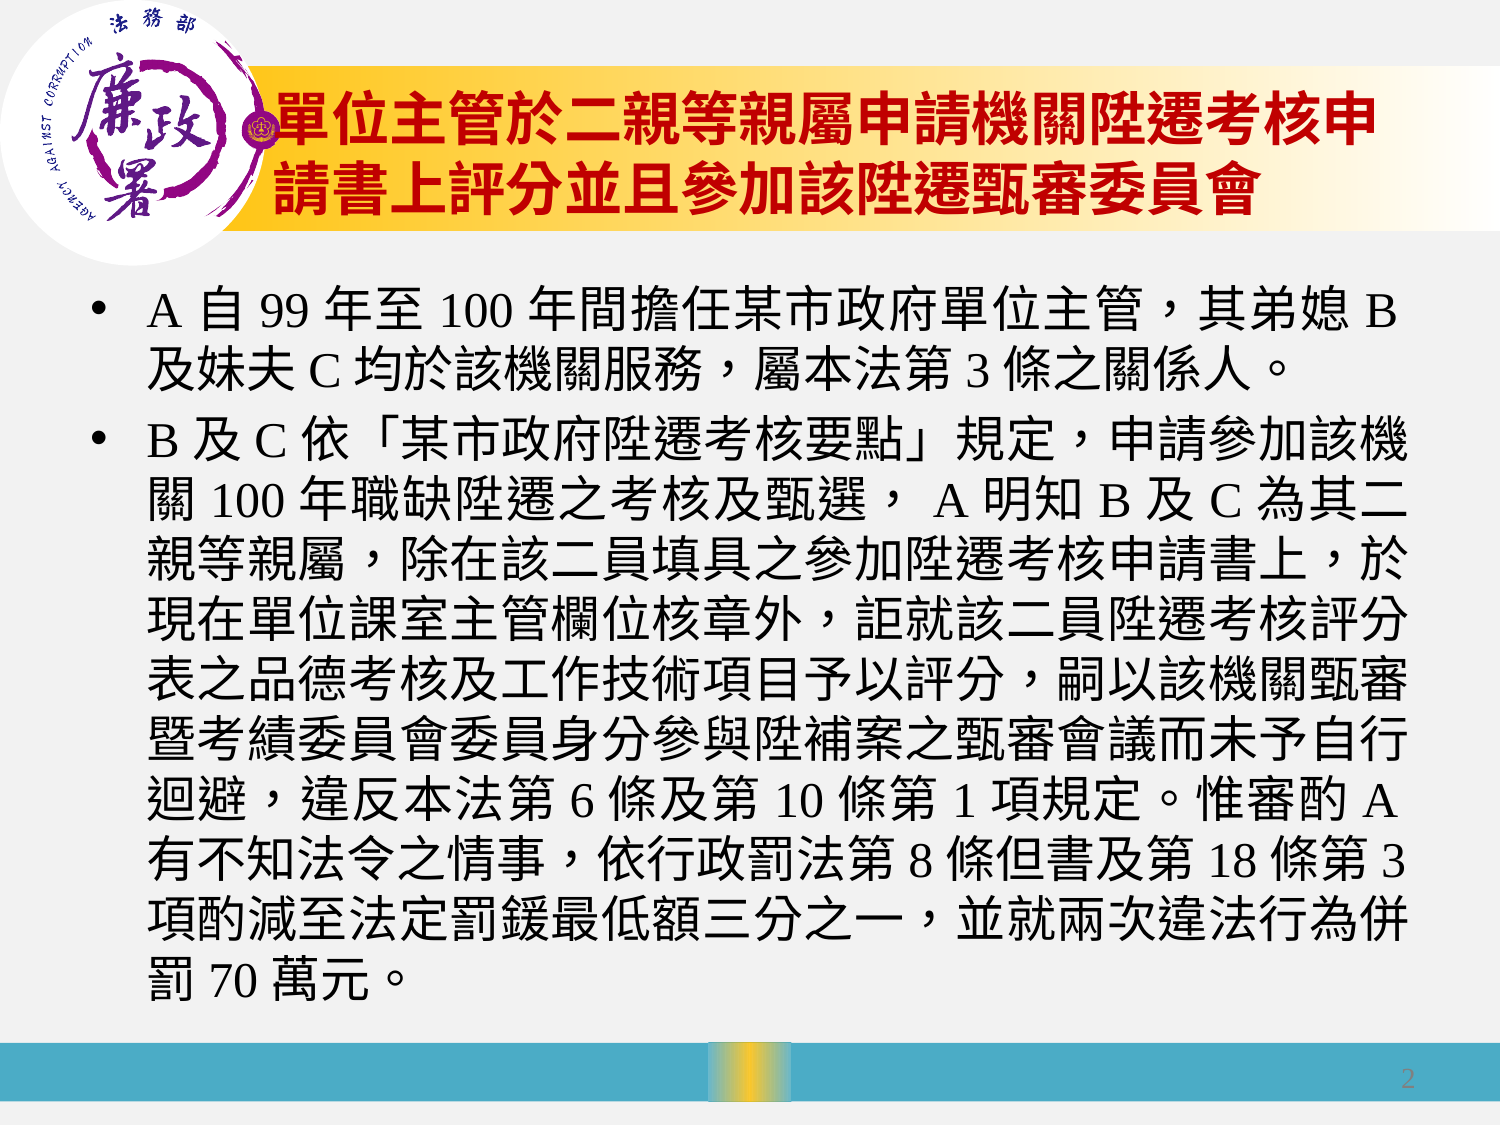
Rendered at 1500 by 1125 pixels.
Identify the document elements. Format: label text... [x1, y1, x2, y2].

title 單位主管於二親等親屬申請機關陞遷考核申請書上評分並且參加該陞遷甄審委員會 [257, 70, 1425, 235]
list A自99年至100年間擔任某市政府單位主管，其弟媳B及妹夫C均於該機關服務，屬本法第3條之關係人。 B及C依「某市政府陞遷考核要點」規定，申請參加該機關100年職缺陞遷之考核及甄選，A明知B及C為其二親等親屬，除在該二員填具之參加陞遷考核申請書上，於現在單位課室主管欄位核章外，詎就該二員陞遷考核評分表之品德考核及工作技術項目予以評分，嗣以該機關甄審暨考績委員會委員身分參與陞補案之甄審會議而未予自行迴避，違反本法第6條及第10條第1項規定。惟審酌A有不知法令之情事，依行政罰法第8條但書及第18條第3項酌減至法定罰鍰最低額三分之一，並就兩次違法行為併罰70萬元。 [75, 269, 1425, 1012]
picture [41, 7, 280, 221]
slide_number <編號> [1080, 1046, 1431, 1107]
